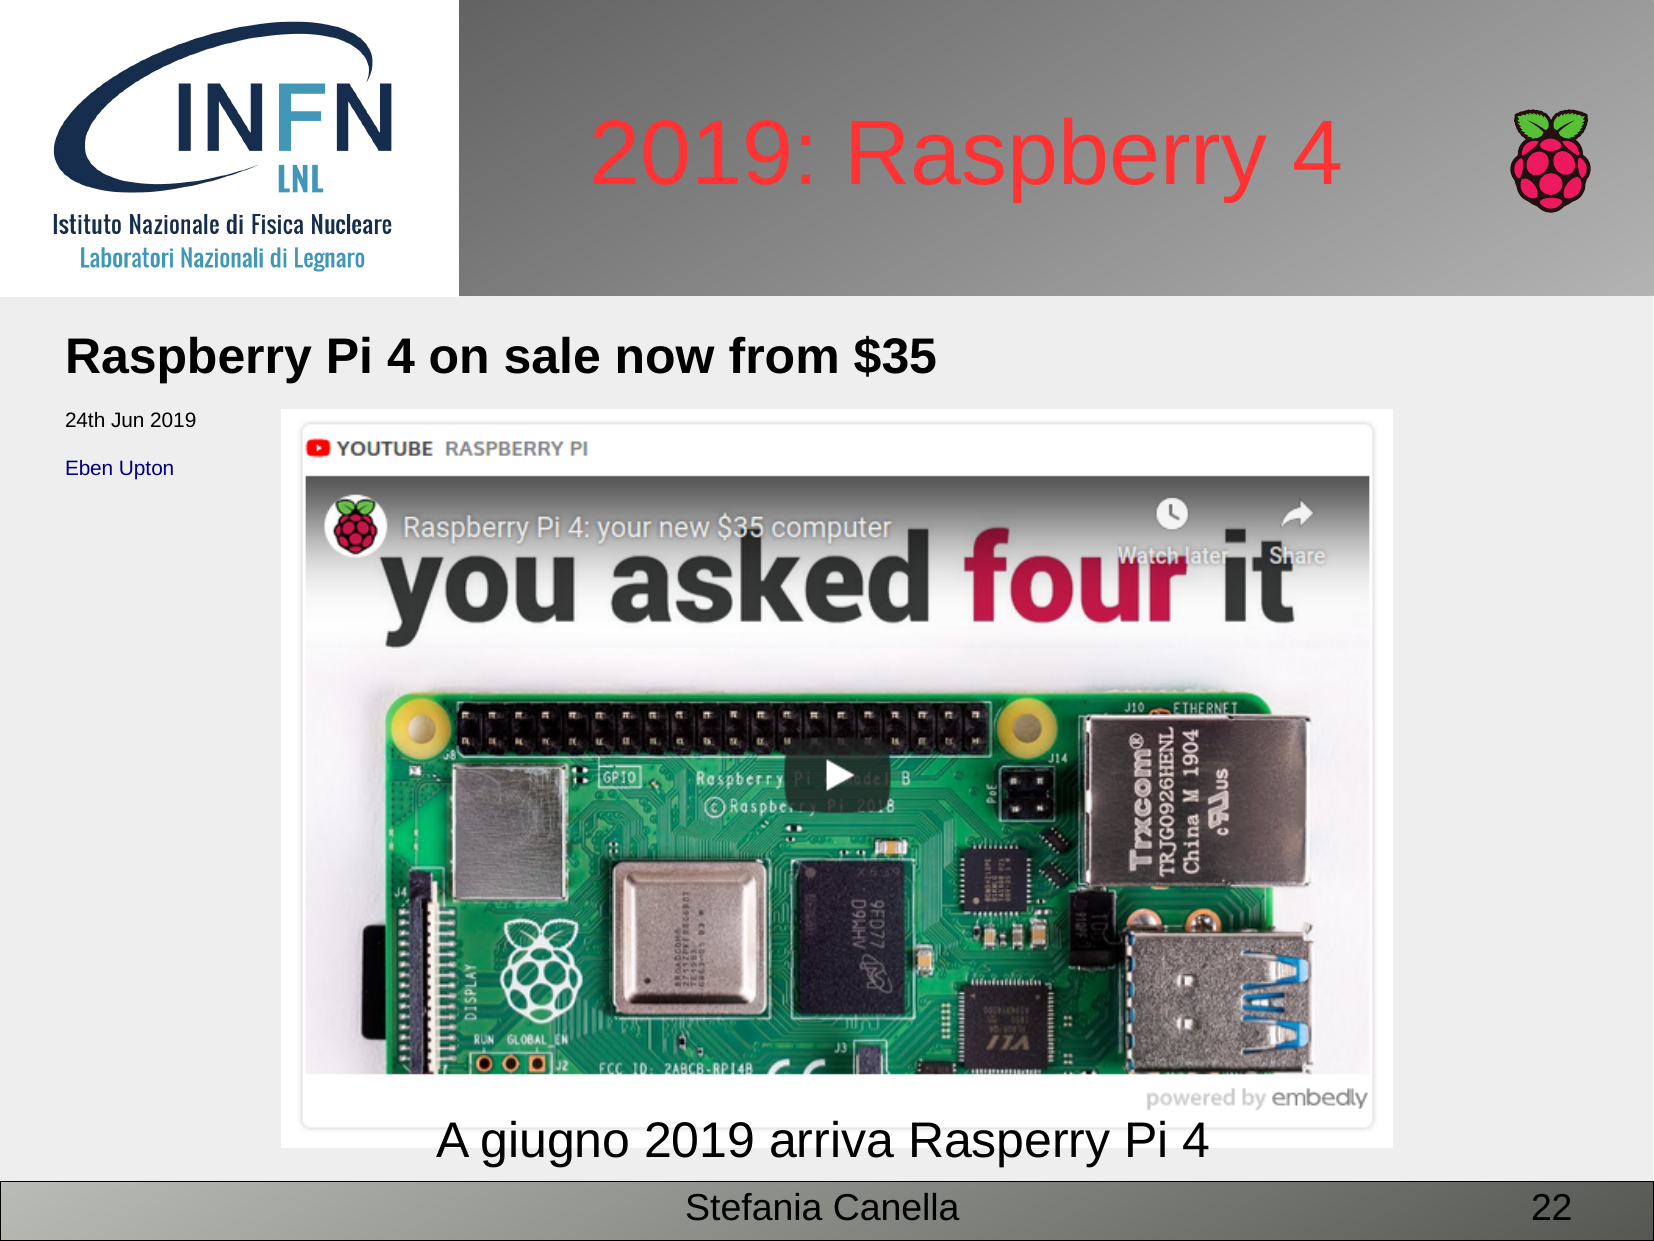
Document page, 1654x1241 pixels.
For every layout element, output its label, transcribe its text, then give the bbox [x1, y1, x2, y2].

subtitle A giugno 2019 arriva Rasperry Pi 4 [377, 1108, 1277, 1172]
picture [0, 0, 459, 297]
title 2019: Raspberry 4 [459, 49, 1571, 257]
text_box Raspberry Pi 4 on sale now from $35 24th Jun 2019 Eben Upton [50, 320, 1391, 585]
text_box 34 [1516, 1178, 1654, 1241]
picture [281, 409, 1393, 1148]
text_box [0, 1181, 670, 1241]
text_box [459, 0, 1654, 296]
text_box Stefania Canella [670, 1178, 984, 1241]
text_box [984, 1181, 1516, 1241]
